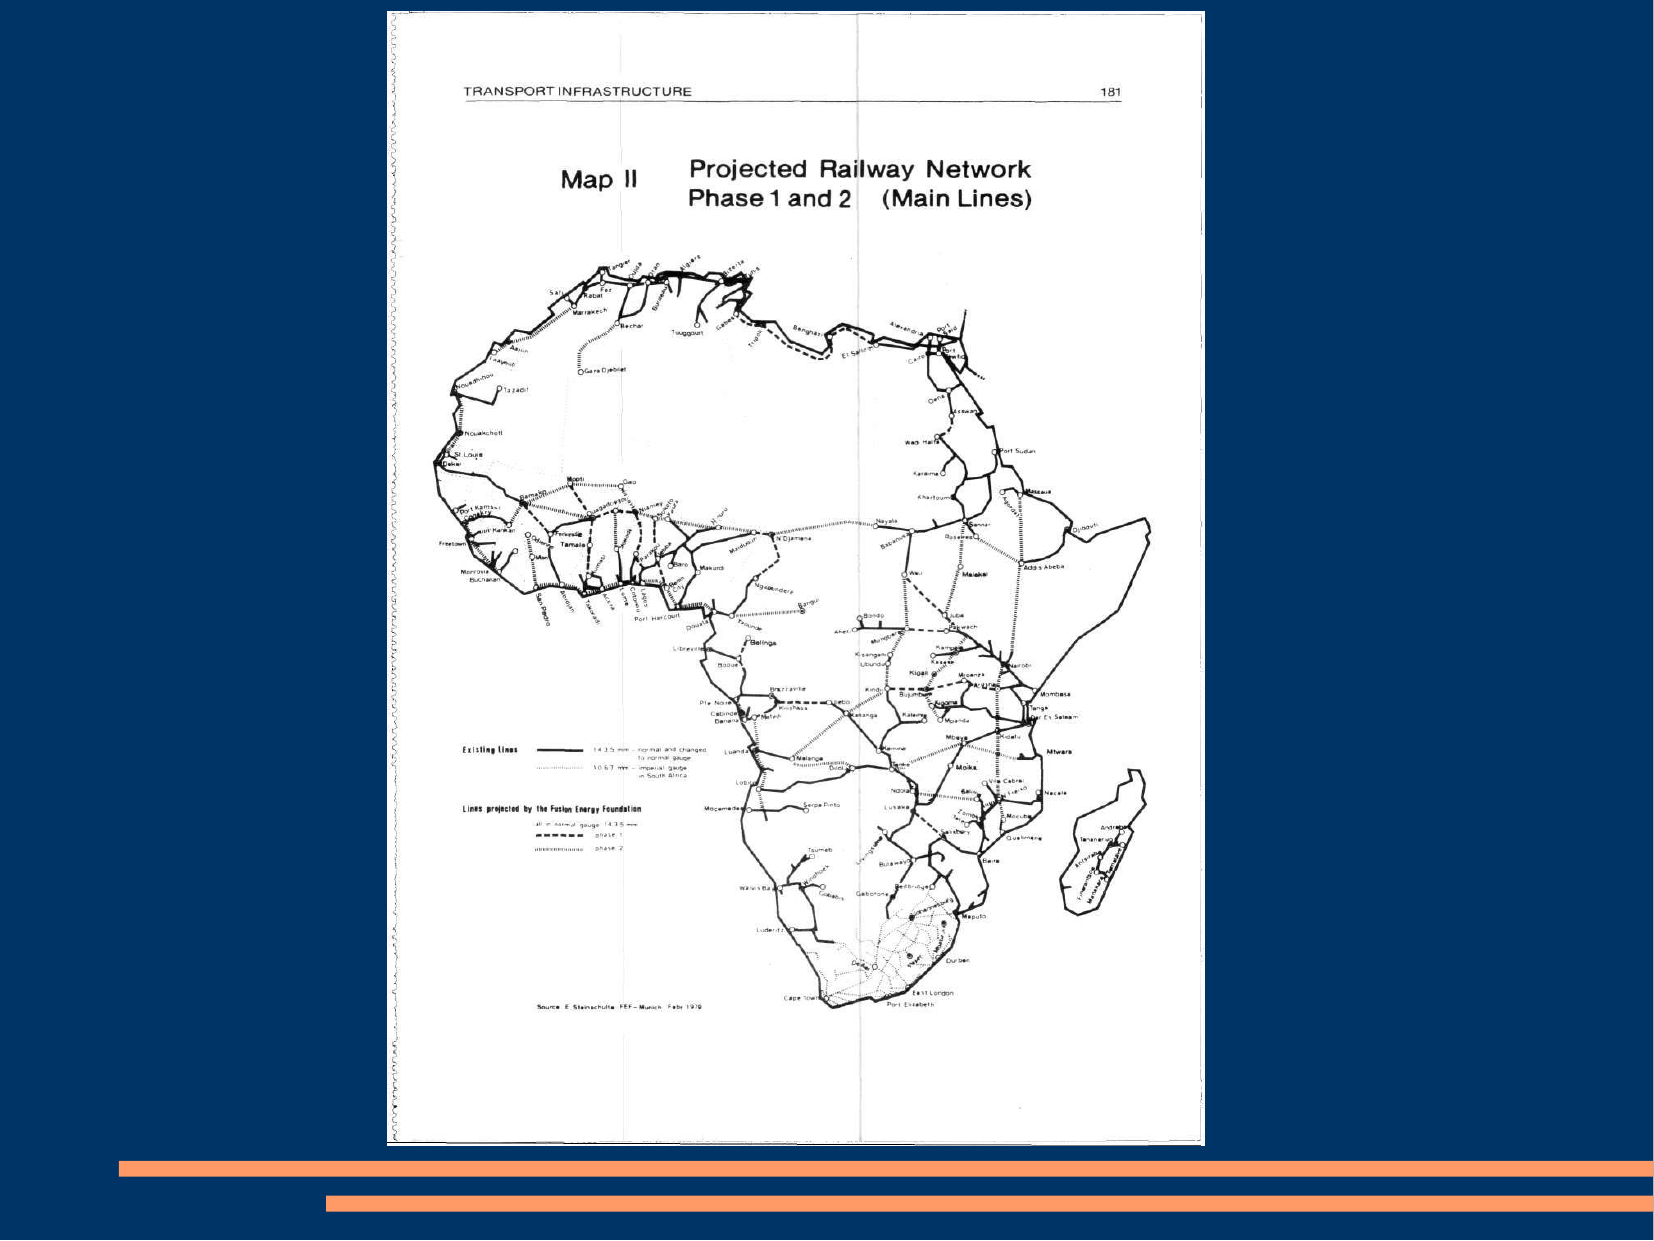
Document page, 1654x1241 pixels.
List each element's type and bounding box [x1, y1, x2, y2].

picture [387, 11, 1205, 1146]
